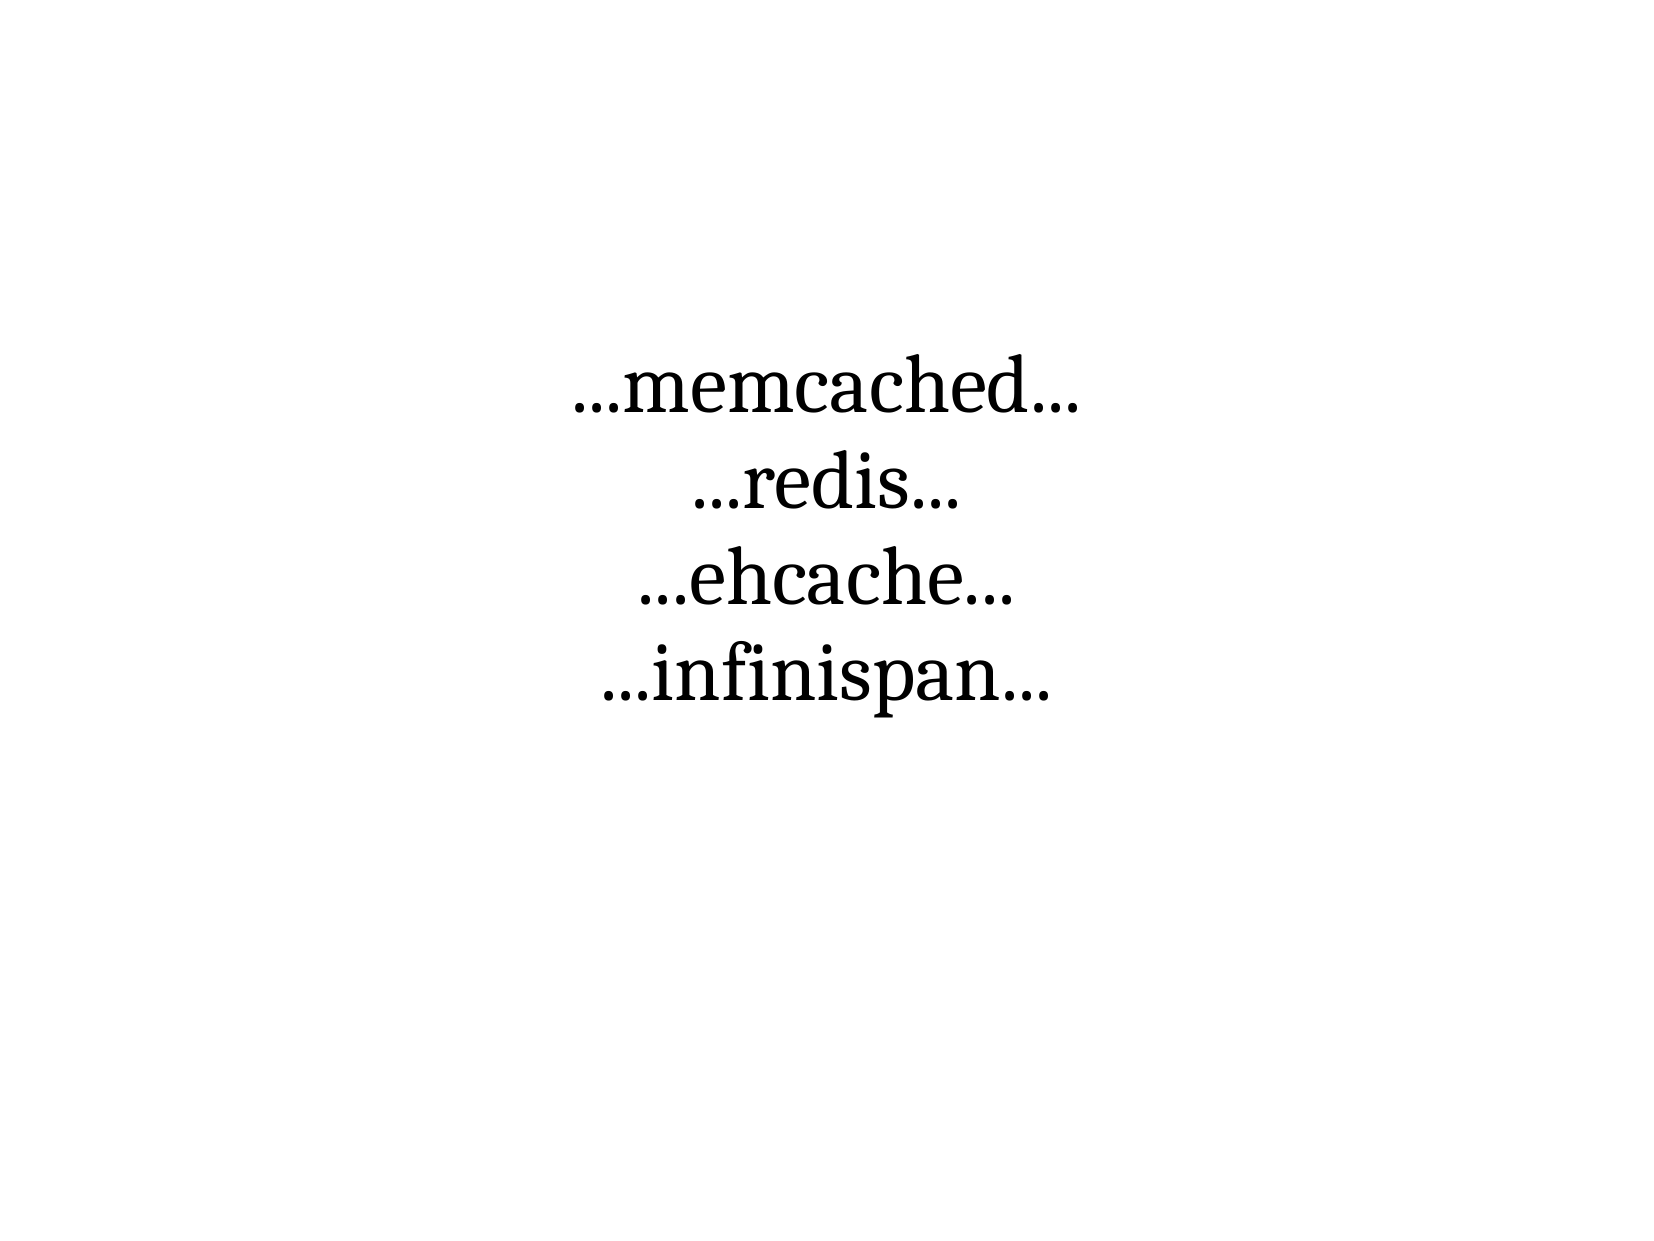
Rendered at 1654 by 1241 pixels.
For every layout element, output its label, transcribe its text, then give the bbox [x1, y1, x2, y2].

subtitle ...memcached... ...redis... ...ehcache... ...infinispan... [82, 49, 1571, 1010]
